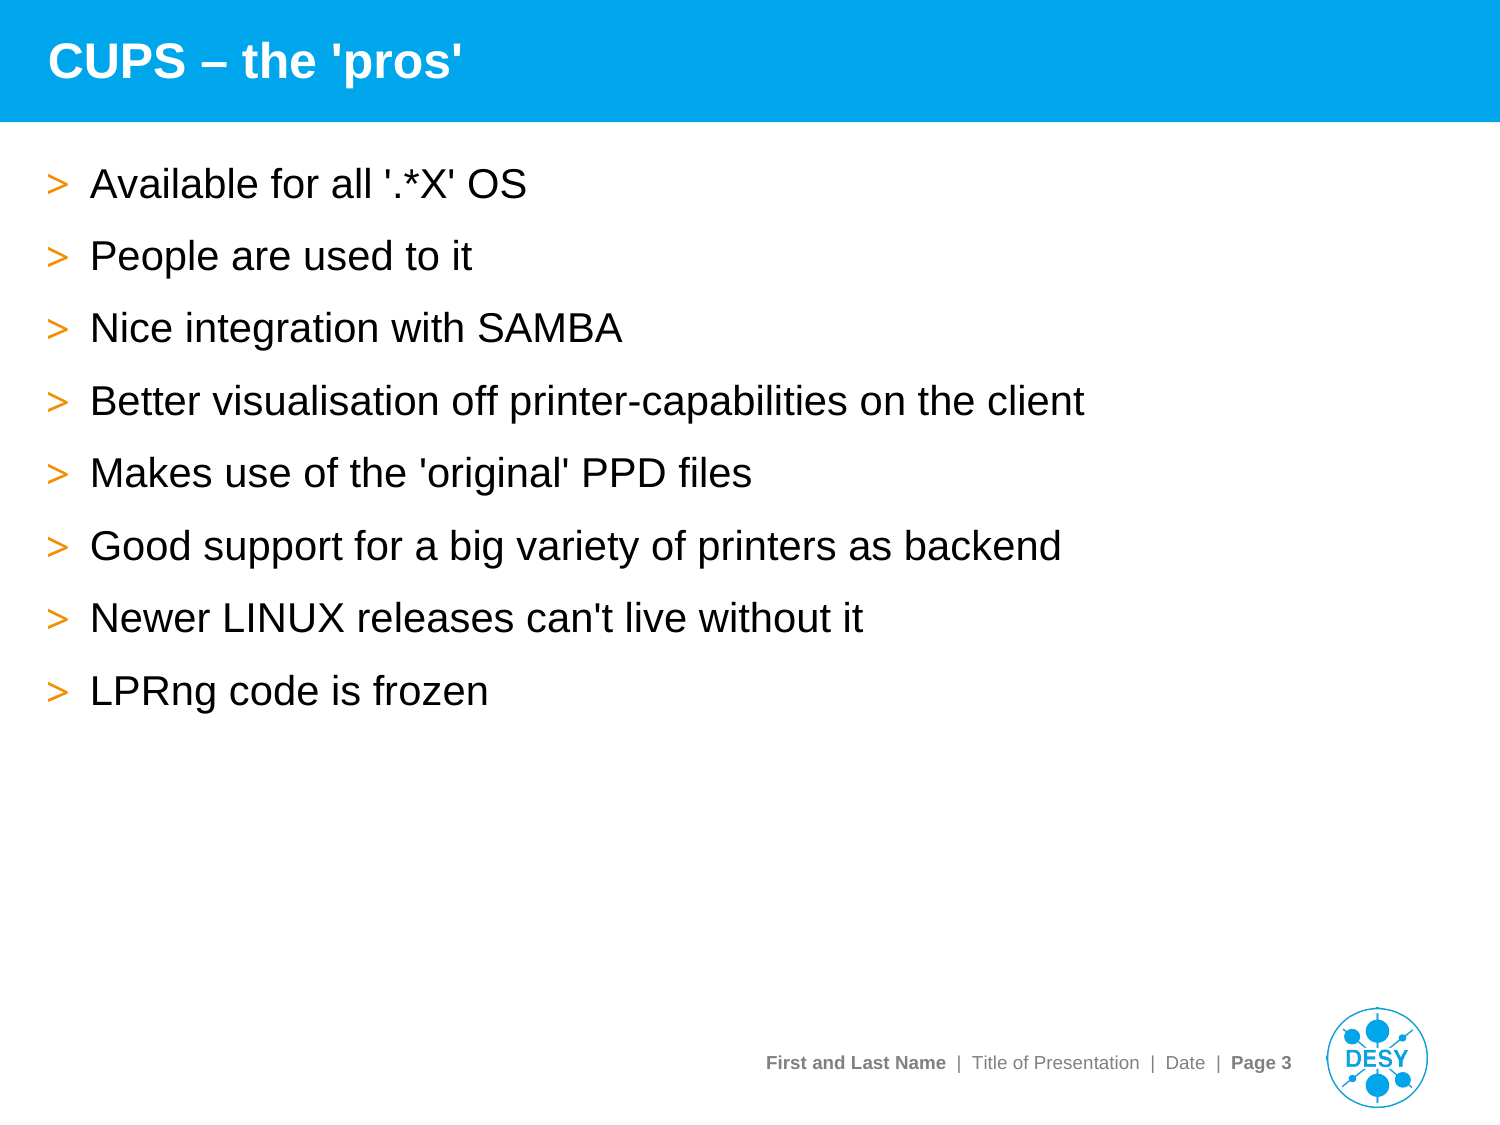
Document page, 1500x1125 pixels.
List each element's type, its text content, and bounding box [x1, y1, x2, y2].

list Available for all '.*X' OS People are used to it Nice integration with SAMBA Better visualisation off printer-capabilities on the client Makes use of the 'original' PPD files Good support for a big variety of printers as backend Newer LINUX releases can't live without it LPRng code is frozen [46, 160, 1444, 889]
title CUPS – the 'pros' [47, 24, 1446, 99]
picture [1326, 1007, 1428, 1108]
